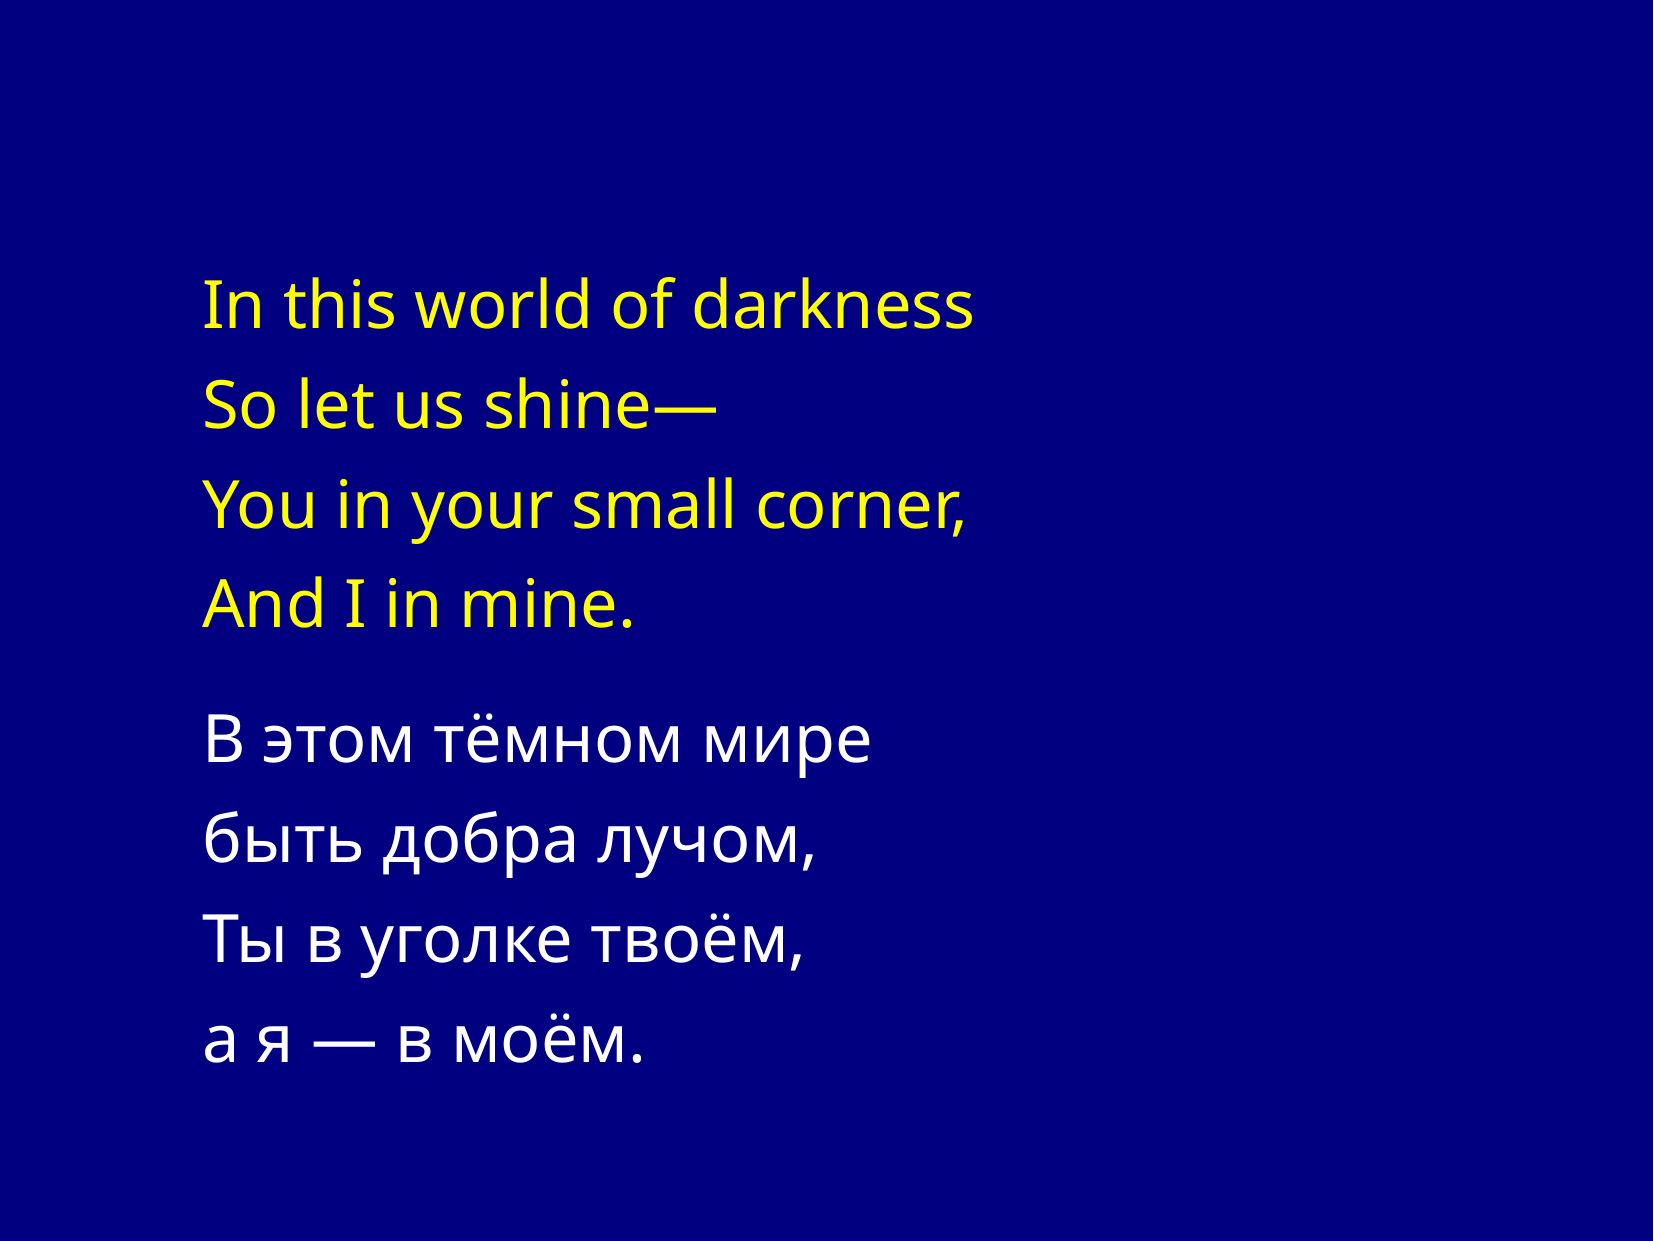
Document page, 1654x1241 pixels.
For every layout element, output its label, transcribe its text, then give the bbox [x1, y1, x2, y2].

text_box In this world of darkness So let us shine— You in your small corner, And I in mine. [75, 150, 1576, 638]
text_box В этом тёмном мире быть добра лучом, Ты в уголке твоём, а я — в моём. [75, 675, 1576, 1163]
